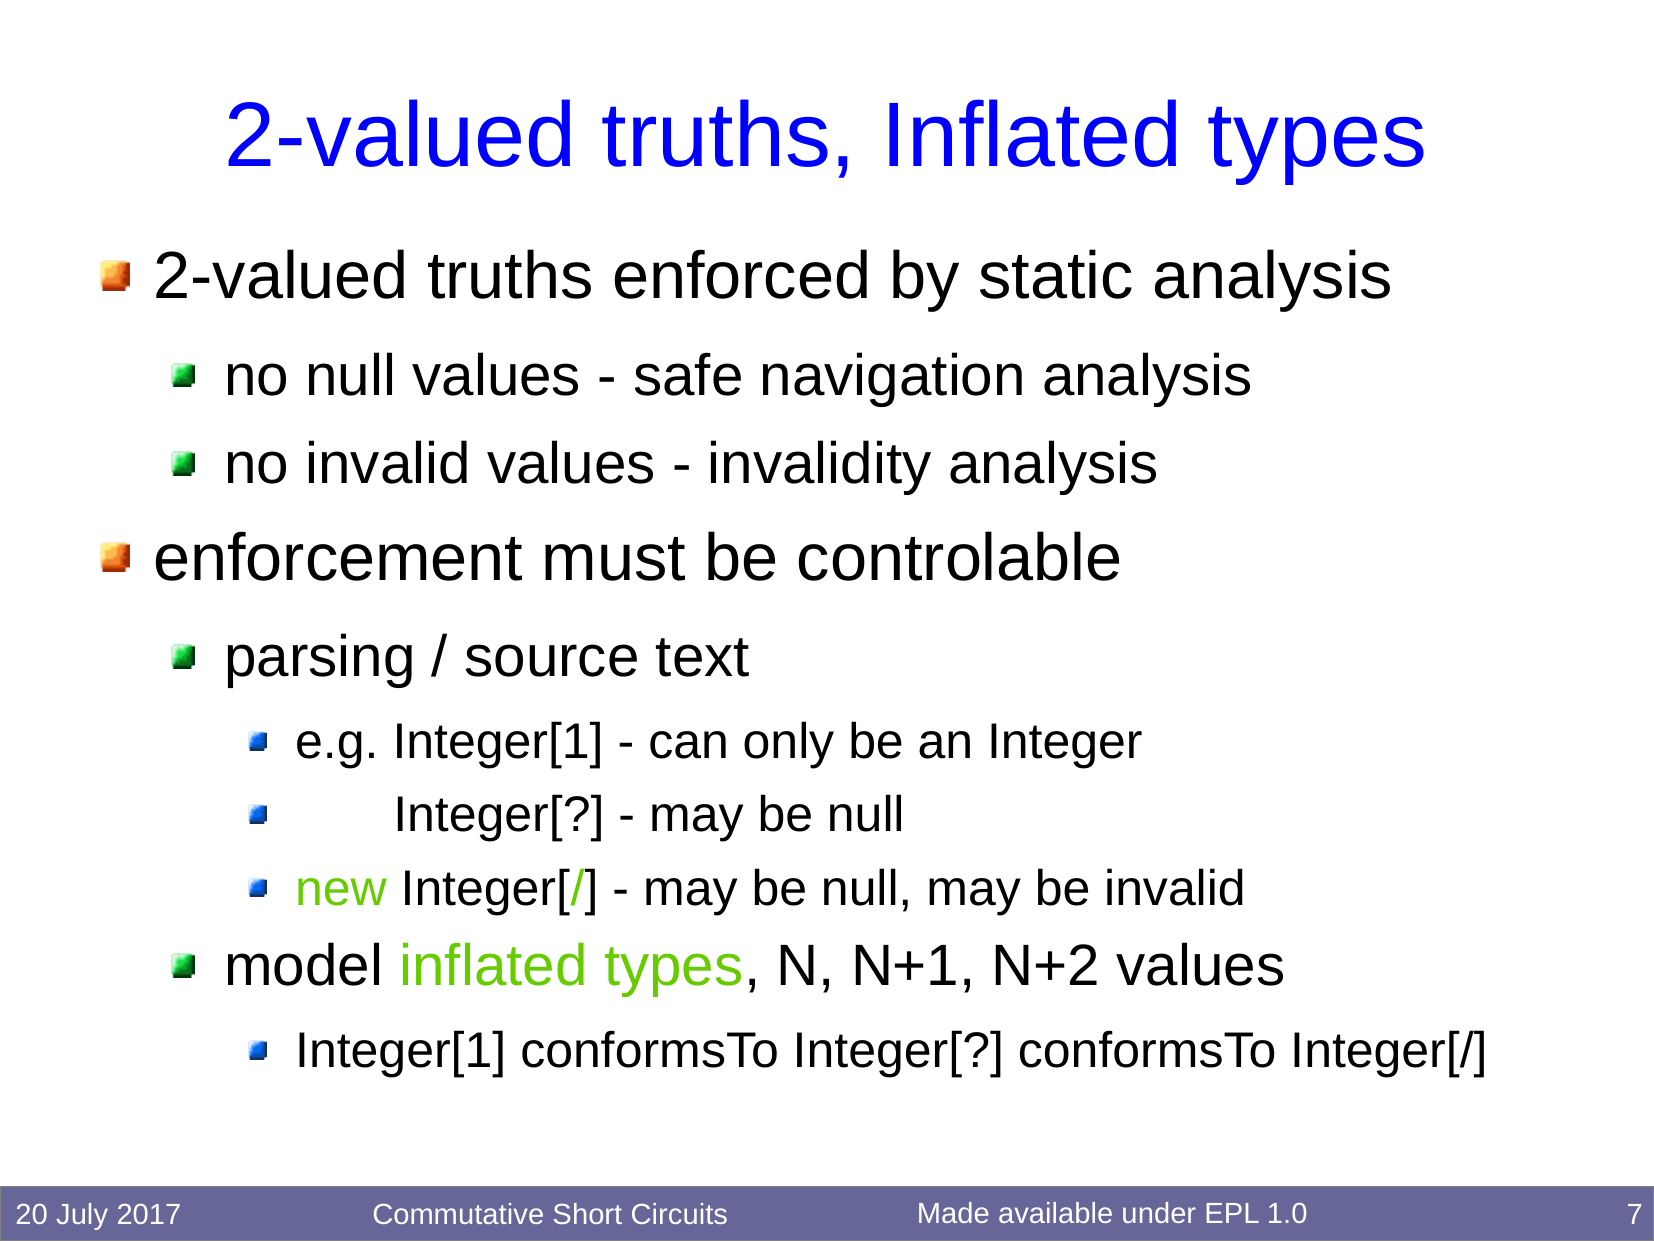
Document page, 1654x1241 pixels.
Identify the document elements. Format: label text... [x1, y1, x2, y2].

list 2-valued truths enforced by static analysis no null values - safe navigation analysis no invalid values - invalidity analysis enforcement must be controlable parsing / source text e.g. Integer[1] - can only be an Integer Integer[?] - may be null new Integer[/] - may be null, may be invalid model inflated types, N, N+1, N+2 values Integer[1] conformsTo Integer[?] conformsTo Integer[/] [82, 238, 1571, 1136]
title 2-valued truths, Inflated types [82, 49, 1571, 221]
